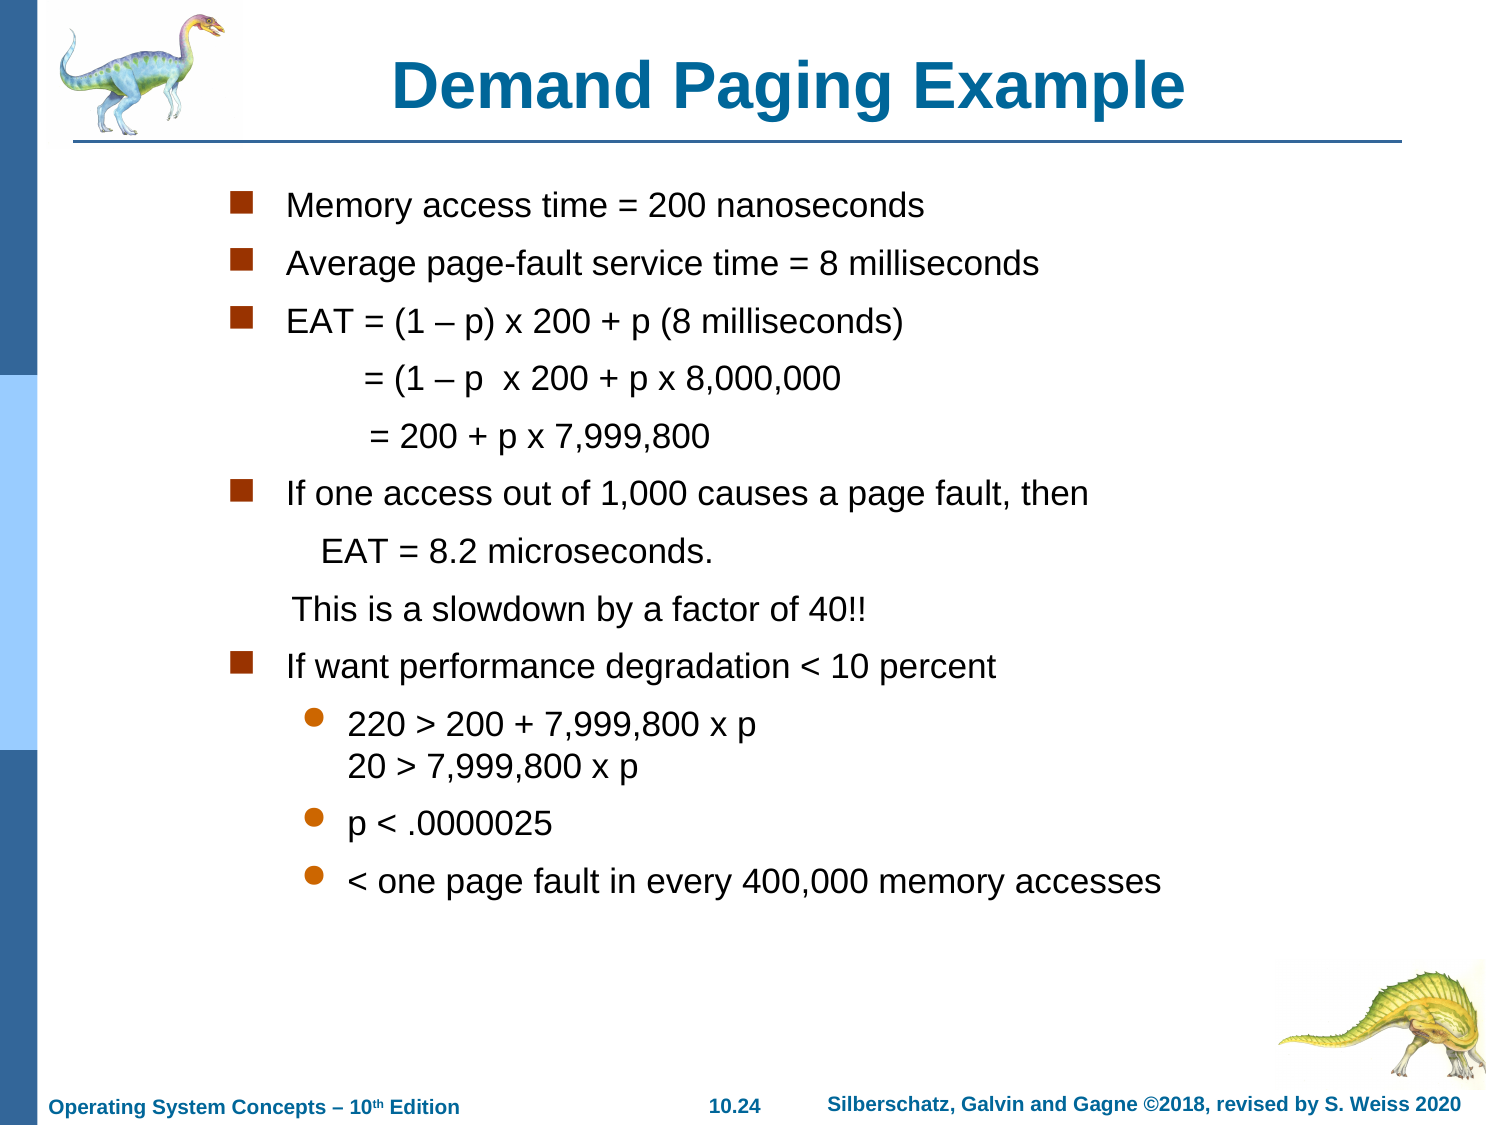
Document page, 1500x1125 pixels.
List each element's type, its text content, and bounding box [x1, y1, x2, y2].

picture [1144, 1096, 1152, 1101]
picture [1275, 959, 1486, 1090]
picture [46, 0, 243, 149]
title Demand Paging Example [153, 35, 1425, 130]
list Memory access time = 200 nanoseconds Average page-fault service time = 8 milliseconds EAT = (1 – p) x 200 + p (8 milliseconds) = (1 – p x 200 + p x 8,000,000 = 200 + p x 7,999,800 If one access out of 1,000 causes a page fault, then EAT = 8.2 microseconds. This is a slowdown by a factor of 40!! If want performance degradation < 10 percent 220 > 200 + 7,999,800 x p 20 > 7,999,800 x p p < .0000025 < one page fault in every 400,000 memory accesses [217, 175, 1332, 971]
